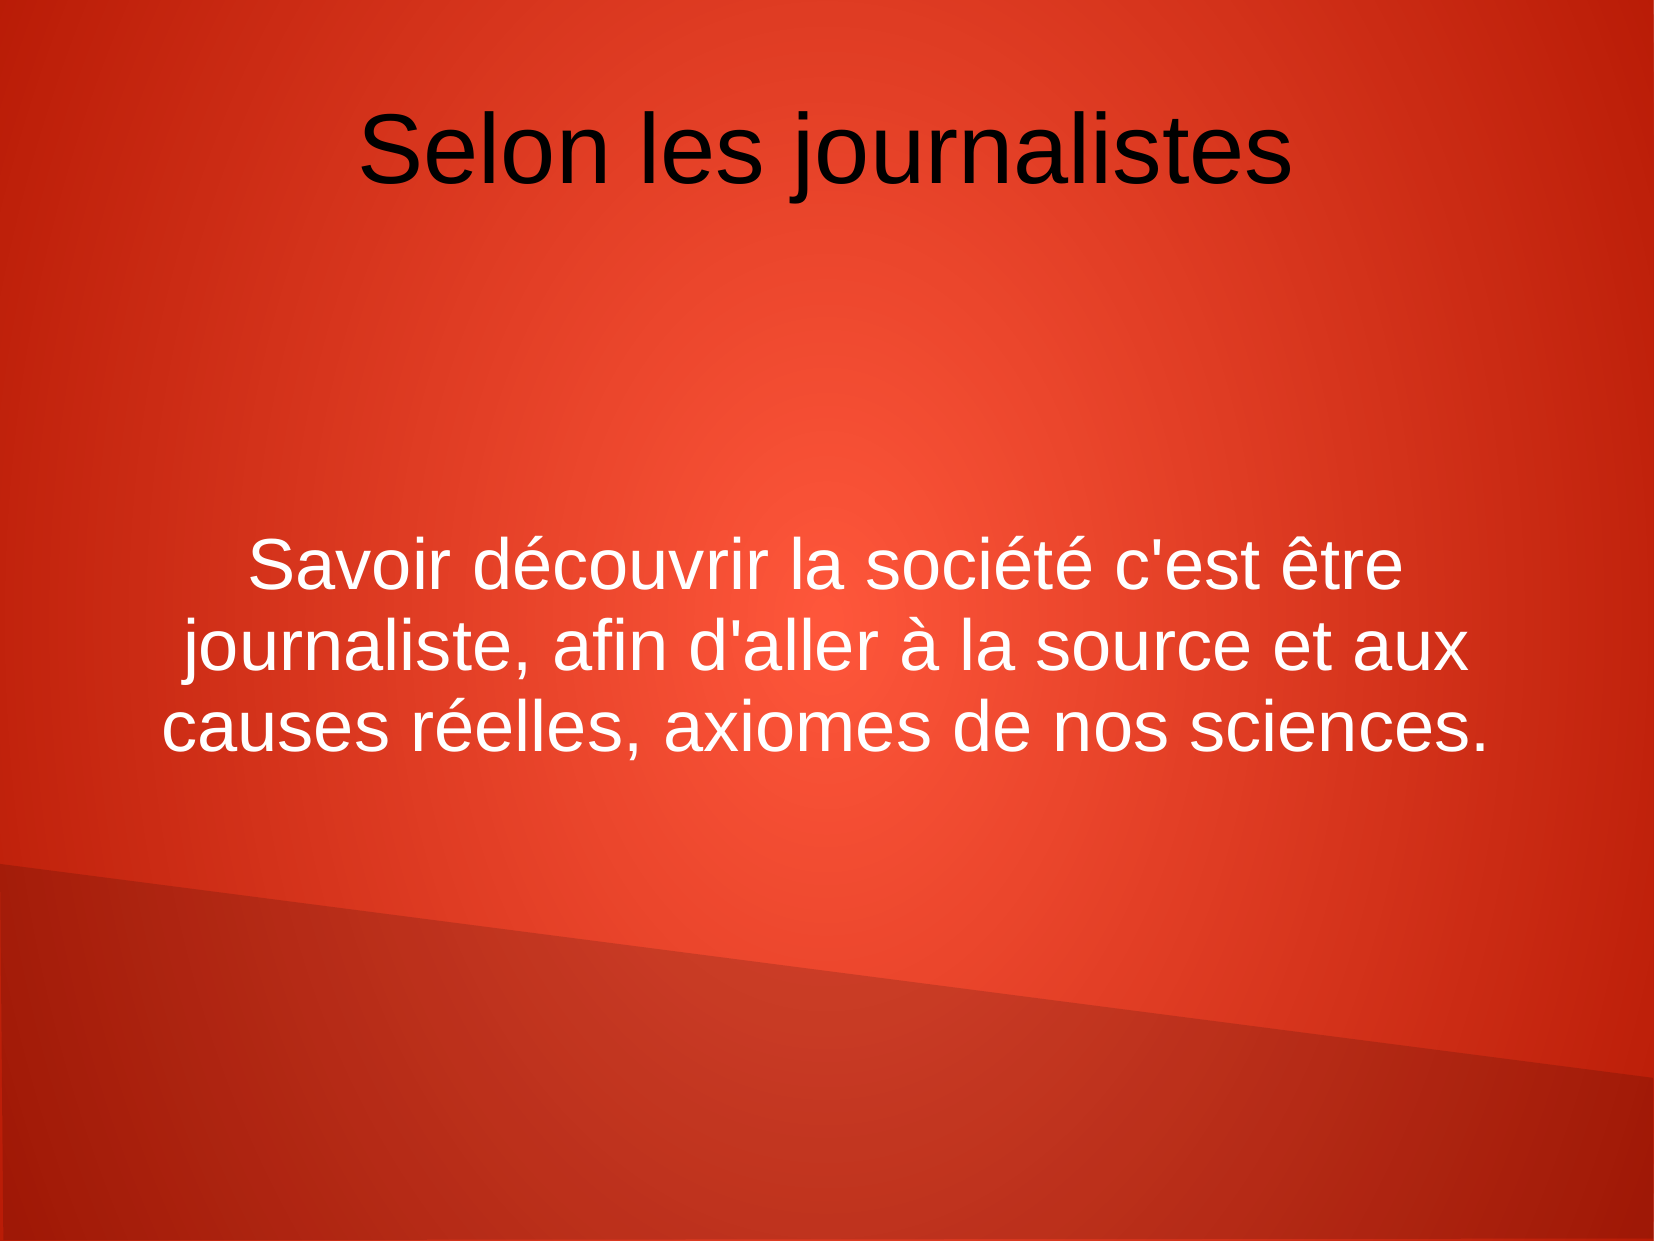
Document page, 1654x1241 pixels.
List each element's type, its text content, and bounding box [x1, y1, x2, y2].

list Savoir découvrir la société c'est être journaliste, afin d'aller à la source et aux causes réelles, axiomes de nos sciences. [82, 299, 1571, 1019]
title Selon les journalistes [82, 47, 1571, 252]
